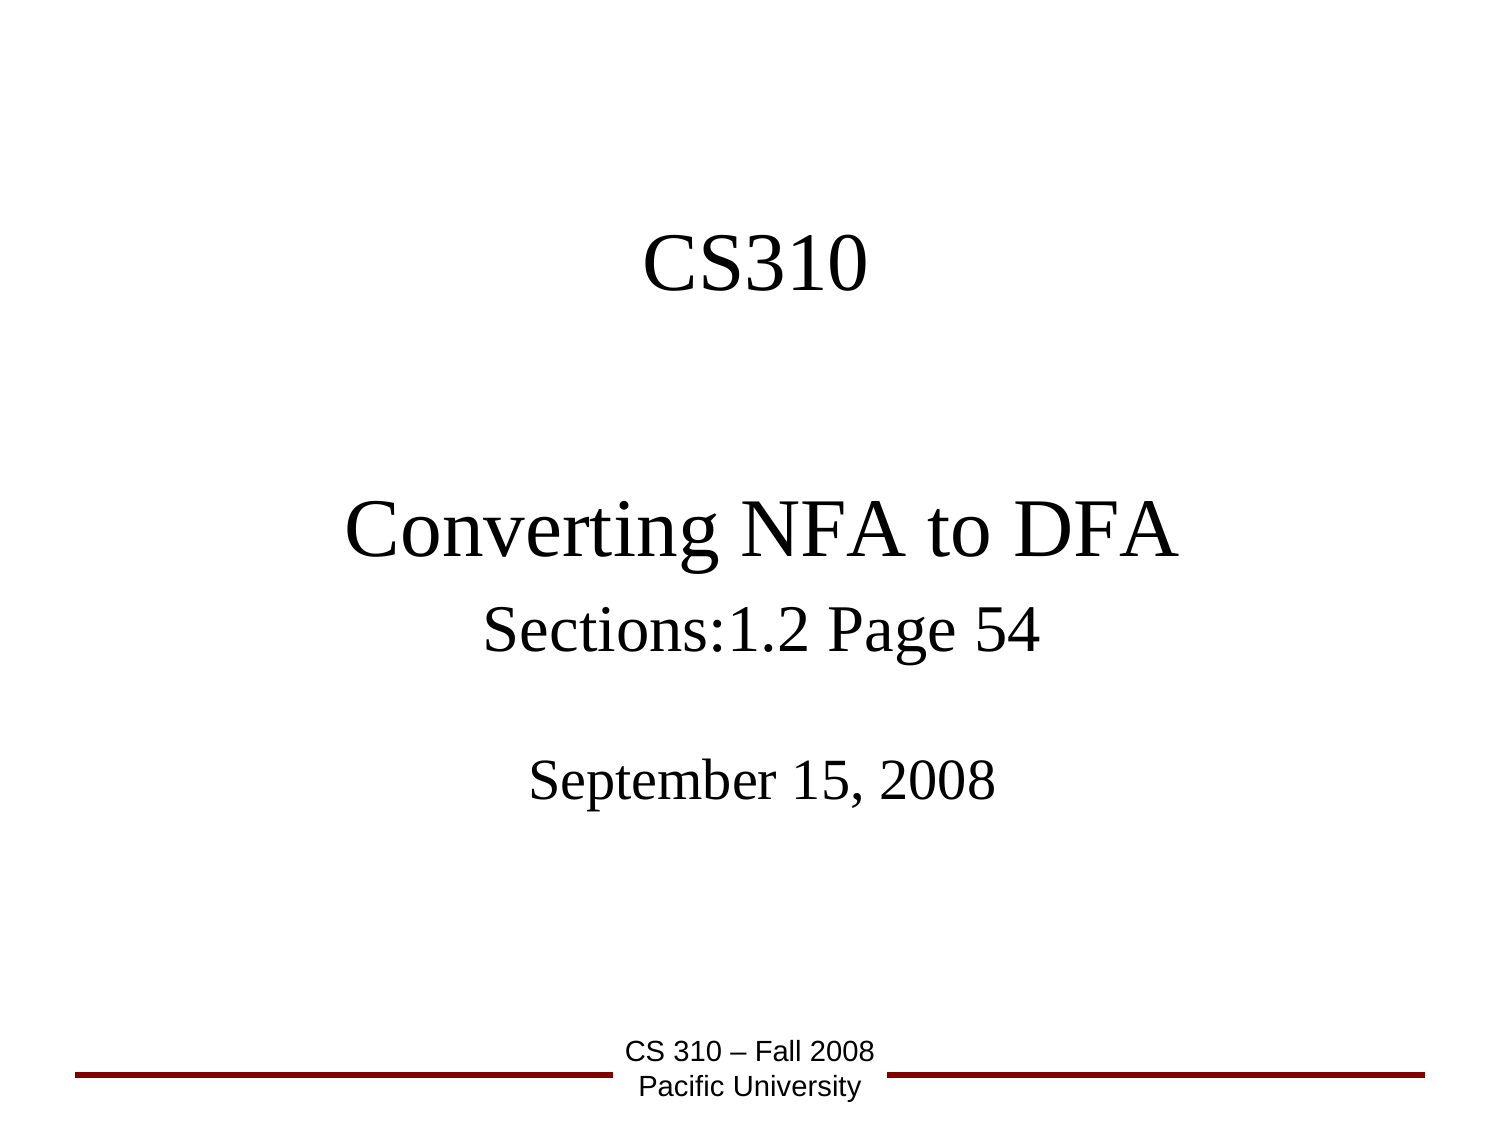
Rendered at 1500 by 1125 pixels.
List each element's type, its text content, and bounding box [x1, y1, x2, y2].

title CS310 [125, 87, 1388, 438]
subtitle Converting NFA to DFA Sections:1.2 Page 54 September 15, 2008 [112, 474, 1413, 888]
